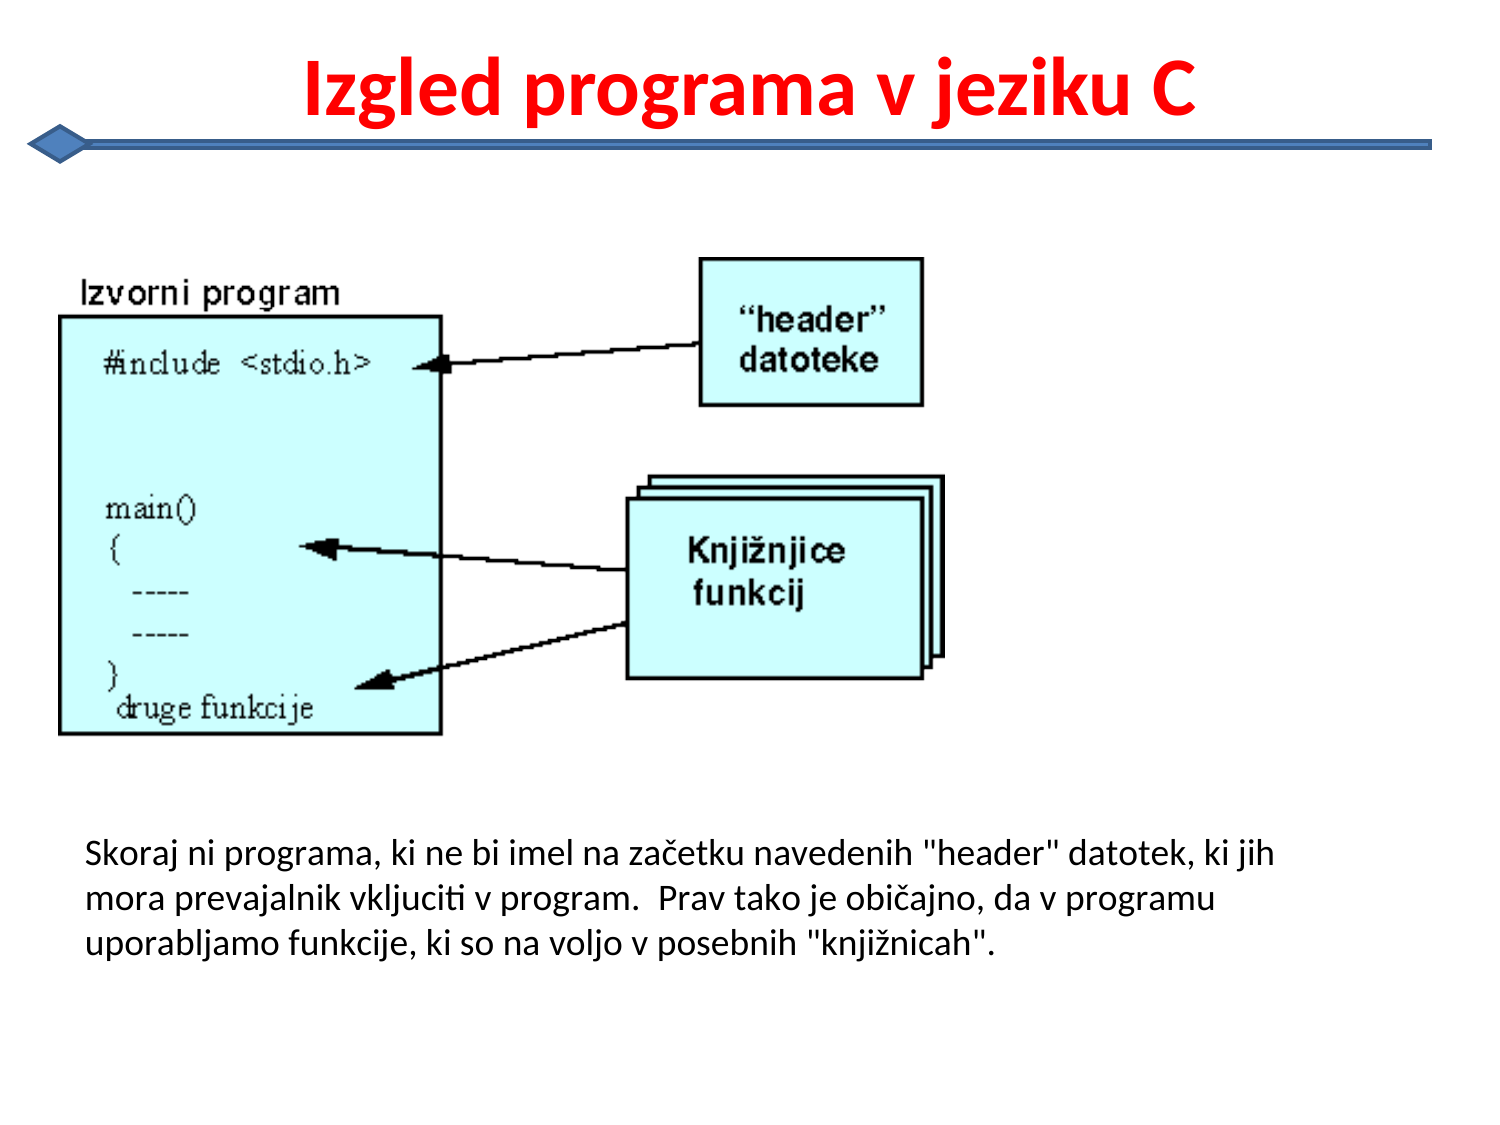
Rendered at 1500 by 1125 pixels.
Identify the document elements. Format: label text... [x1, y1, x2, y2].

picture [58, 257, 945, 739]
text_box Skoraj ni programa, ki ne bi imel na začetku navedenih "header" datotek, ki jih mora prevajalnik vkljuciti v program. Prav tako je običajno, da v programu uporabljamo funkcije, ki so na voljo v posebnih "knjižnicah". [70, 820, 1372, 971]
title Izgled programa v jeziku C [75, 23, 1426, 141]
